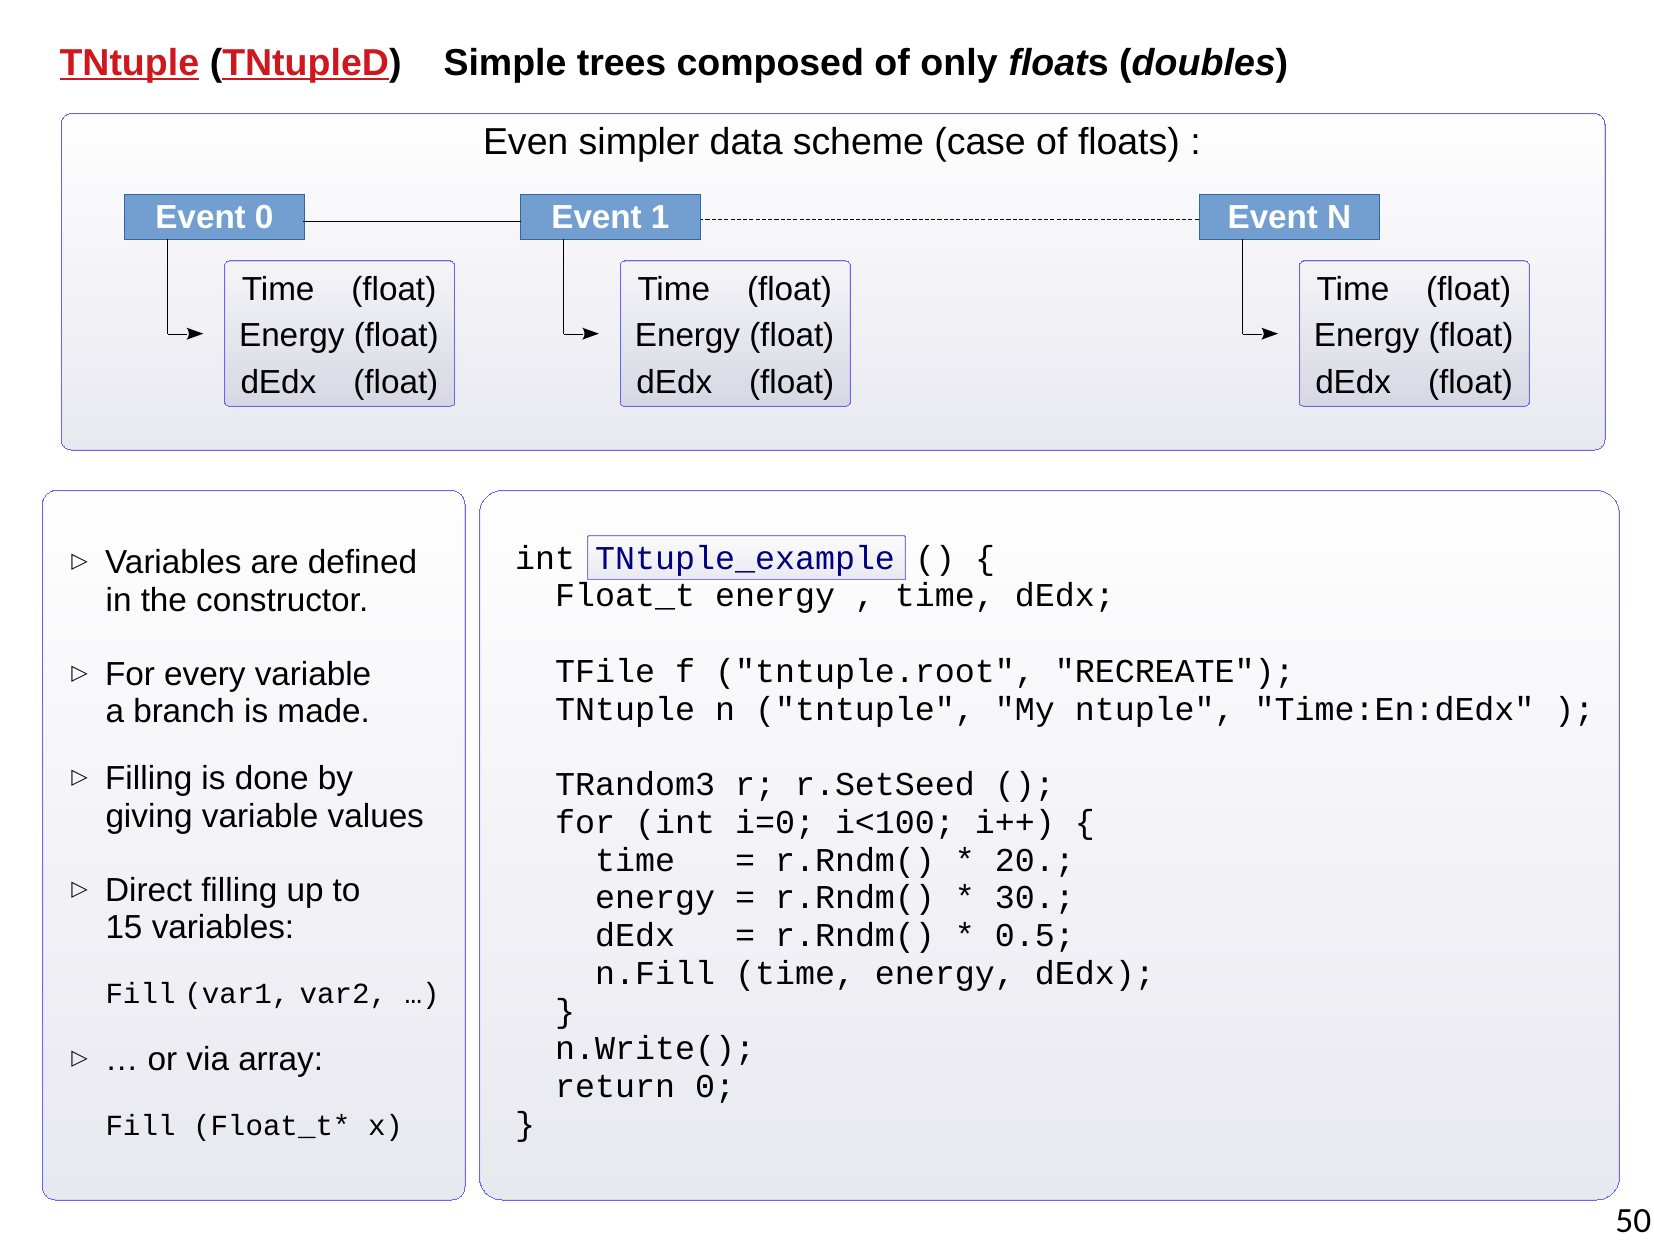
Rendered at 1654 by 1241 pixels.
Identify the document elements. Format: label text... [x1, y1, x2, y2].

text_box Energy (float) [620, 308, 864, 361]
text_box dEdx (float) [621, 355, 864, 408]
text_box Time (float) [1301, 262, 1528, 308]
text_box [42, 490, 466, 1201]
text_box int TNtuple_example () { Float_t energy , time, dEdx; TFile f ("tntuple.root", "RECREATE"); TNtuple n ("tntuple", "My ntuple", "Time:En:dEdx" ); TRandom3 r; r.SetSeed (); for (int i=0; i<100; i++) { time = r.Rndm() * 20.; energy = r.Rndm() * 30.; dEdx = r.Rndm() * 0.5; n.Fill (time, energy, dEdx); } n.Write(); return 0; } [500, 534, 1641, 1165]
text_box Event 0 [124, 194, 305, 240]
text_box ▹ Variables are defined in the constructor. ▹ For every variable a branch is made. ▹ Filling is done by giving variable values ▹ Direct filling up to 15 variables: Fill (var1, var2, …) ▹ … or via array: Fill (Float_t* x) [53, 536, 471, 1152]
text_box Event N [1199, 194, 1380, 240]
text_box dEdx (float) [225, 355, 468, 408]
text_box Time (float) [227, 262, 453, 308]
text_box Even simpler data scheme (case of floats) : [468, 113, 1276, 171]
text_box TNtuple (TNtupleD) Simple trees composed of only floats (doubles) [44, 34, 1366, 92]
text_box Energy (float) [224, 308, 468, 361]
text_box Time (float) [622, 262, 849, 308]
text_box [479, 490, 1620, 1201]
text_box Energy (float) [1299, 308, 1543, 361]
text_box dEdx (float) [1300, 355, 1543, 408]
text_box [61, 113, 1606, 451]
text_box Event 1 [520, 194, 701, 240]
